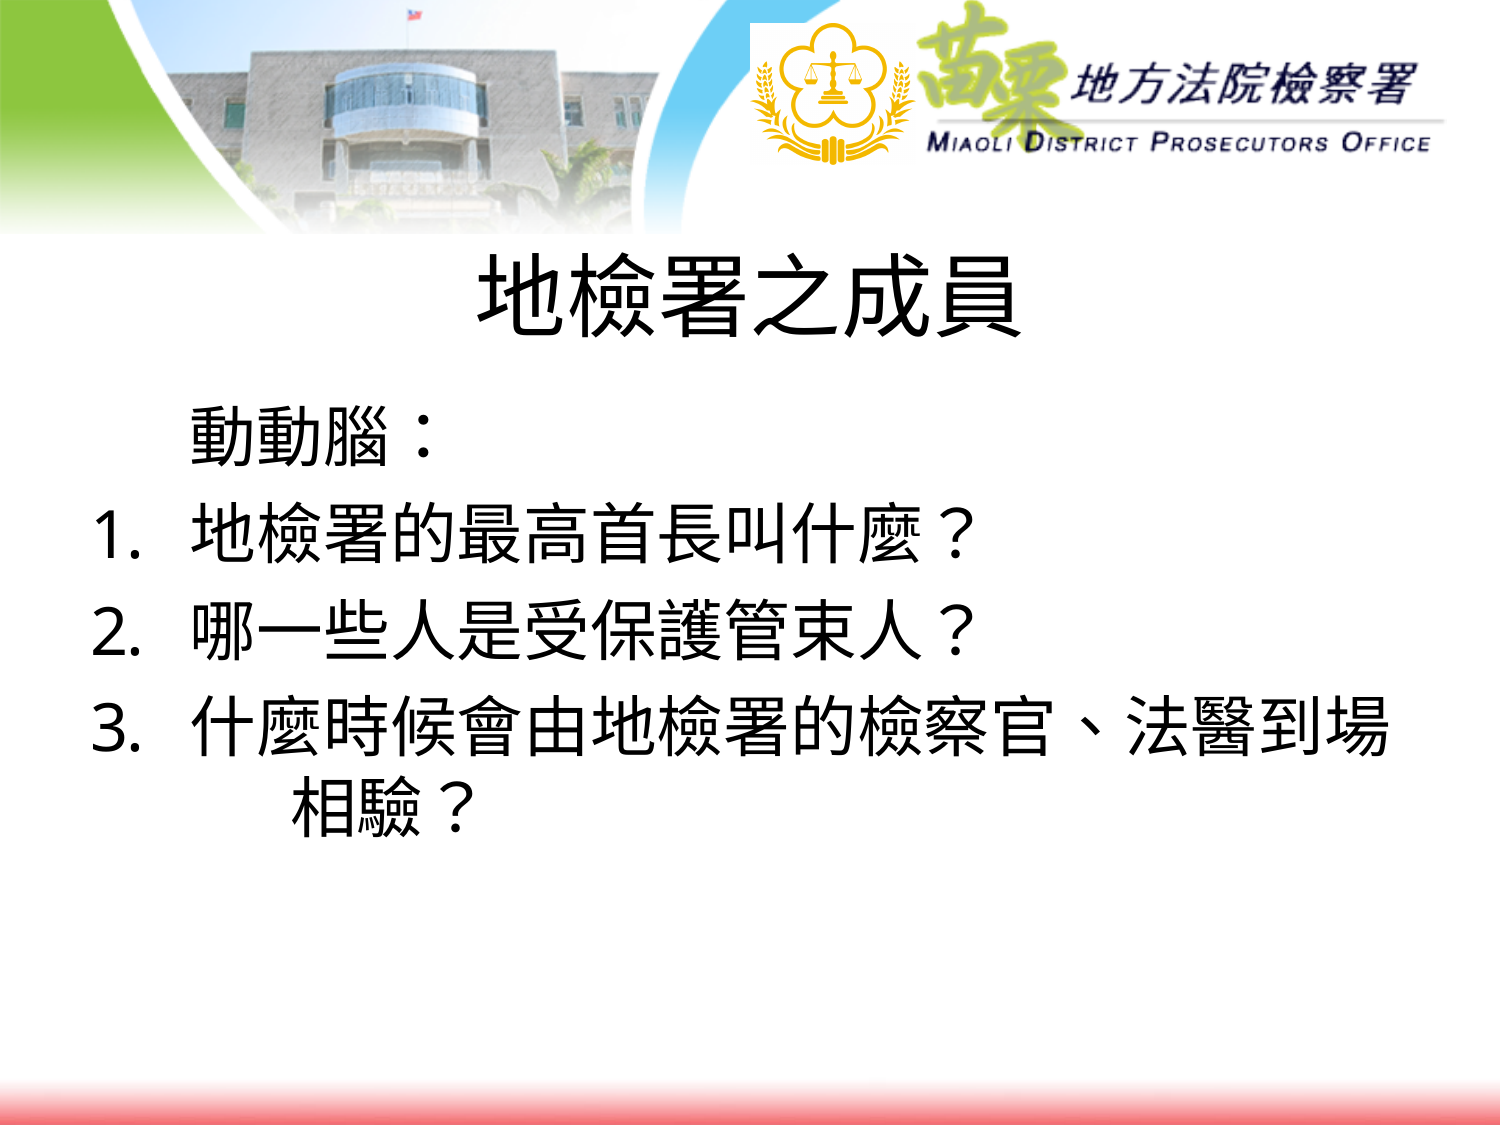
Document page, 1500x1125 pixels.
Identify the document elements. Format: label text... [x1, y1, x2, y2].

list 動動腦： 地檢署的最高首長叫什麼？ 哪一些人是受保護管束人？ 什麼時候會由地檢署的檢察官、法醫到場相驗？ [75, 387, 1426, 1038]
title 地檢署之成員 [75, 200, 1426, 387]
